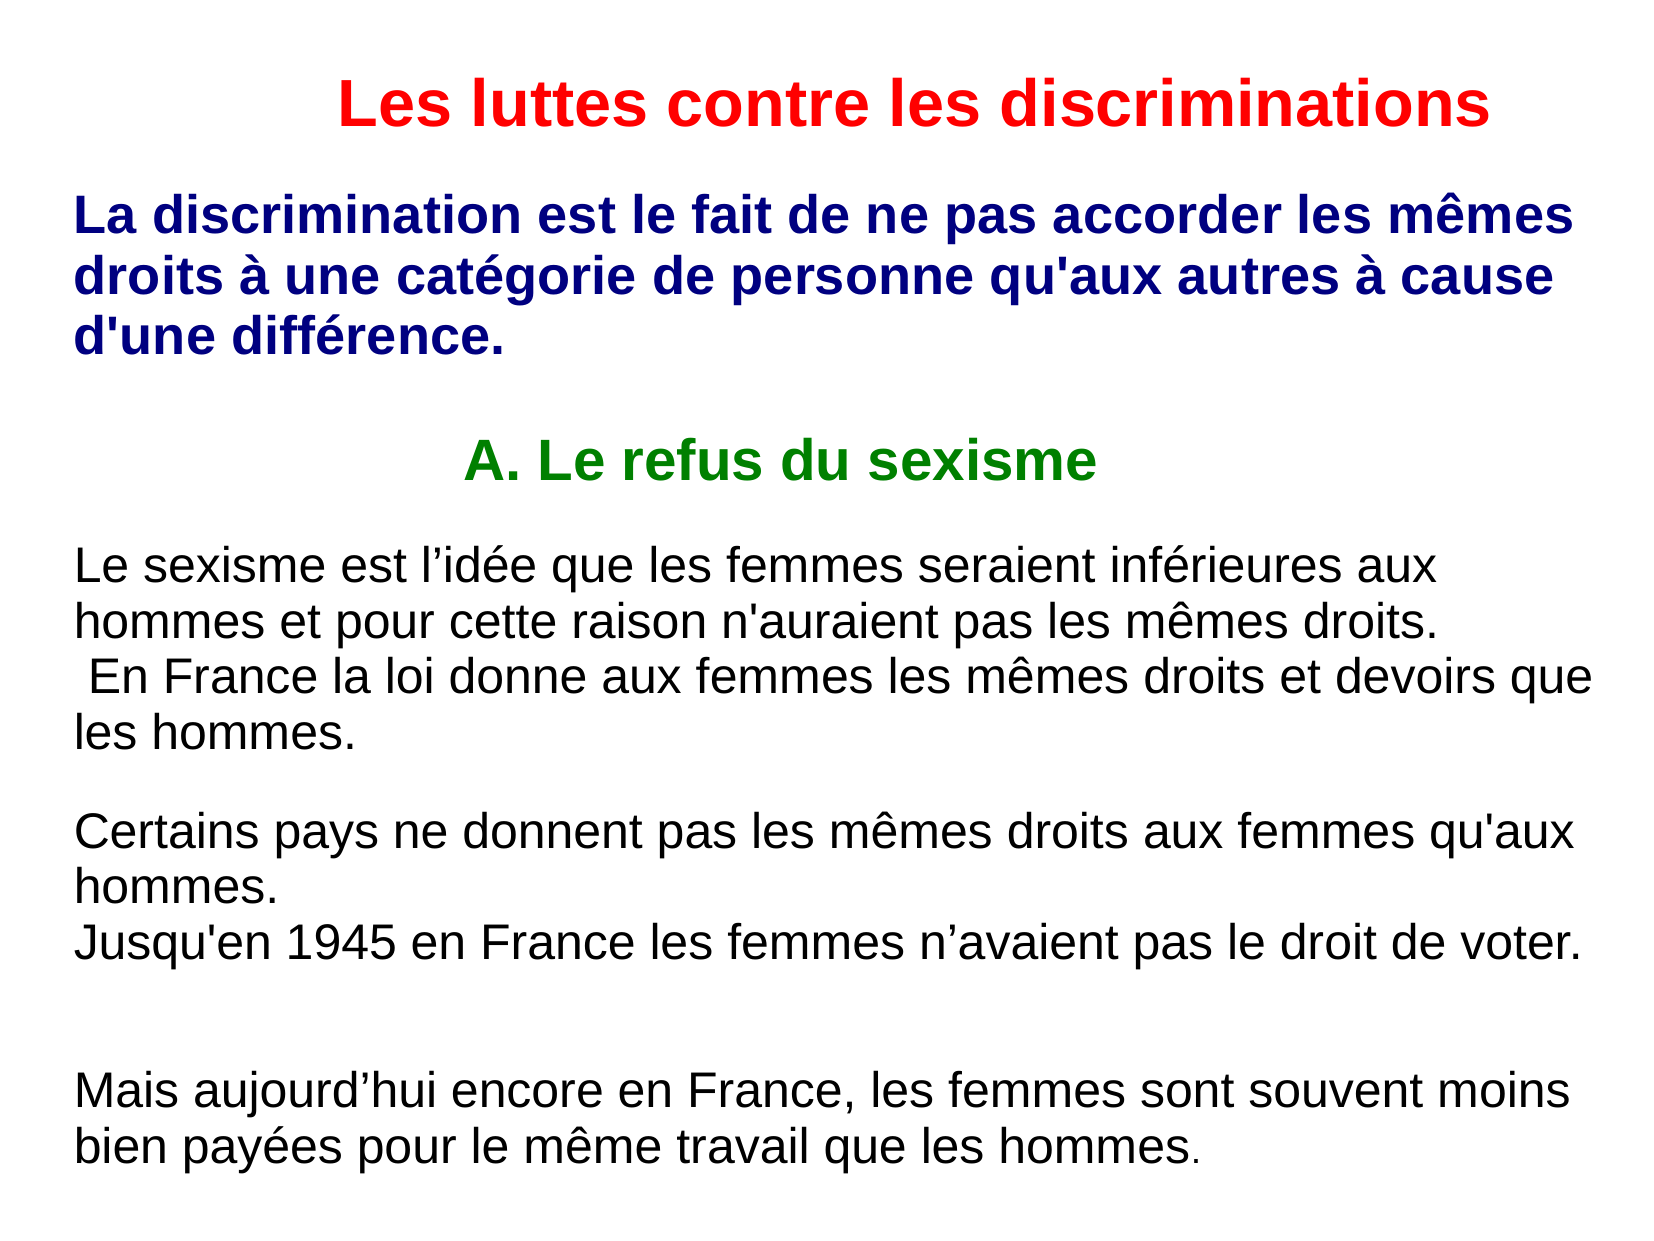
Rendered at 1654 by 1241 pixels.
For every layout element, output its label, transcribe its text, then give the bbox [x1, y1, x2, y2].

text_box Certains pays ne donnent pas les mêmes droits aux femmes qu'aux hommes. Jusqu'en 1945 en France les femmes n’avaient pas le droit de voter. [59, 795, 1600, 978]
text_box Les luttes contre les discriminations [295, 59, 1536, 149]
text_box A. Le refus du sexisme [383, 420, 1179, 502]
text_box La discrimination est le fait de ne pas accorder les mêmes droits à une catégorie de personne qu'aux autres à cause d'une différence. [59, 177, 1625, 379]
text_box Le sexisme est l’idée que les femmes seraient inférieures aux hommes et pour cette raison n'auraient pas les mêmes droits. En France la loi donne aux femmes les mêmes droits et devoirs que les hommes. [59, 529, 1654, 768]
text_box Mais aujourd’hui encore en France, les femmes sont souvent moins bien payées pour le même travail que les hommes. [59, 1012, 1654, 1182]
